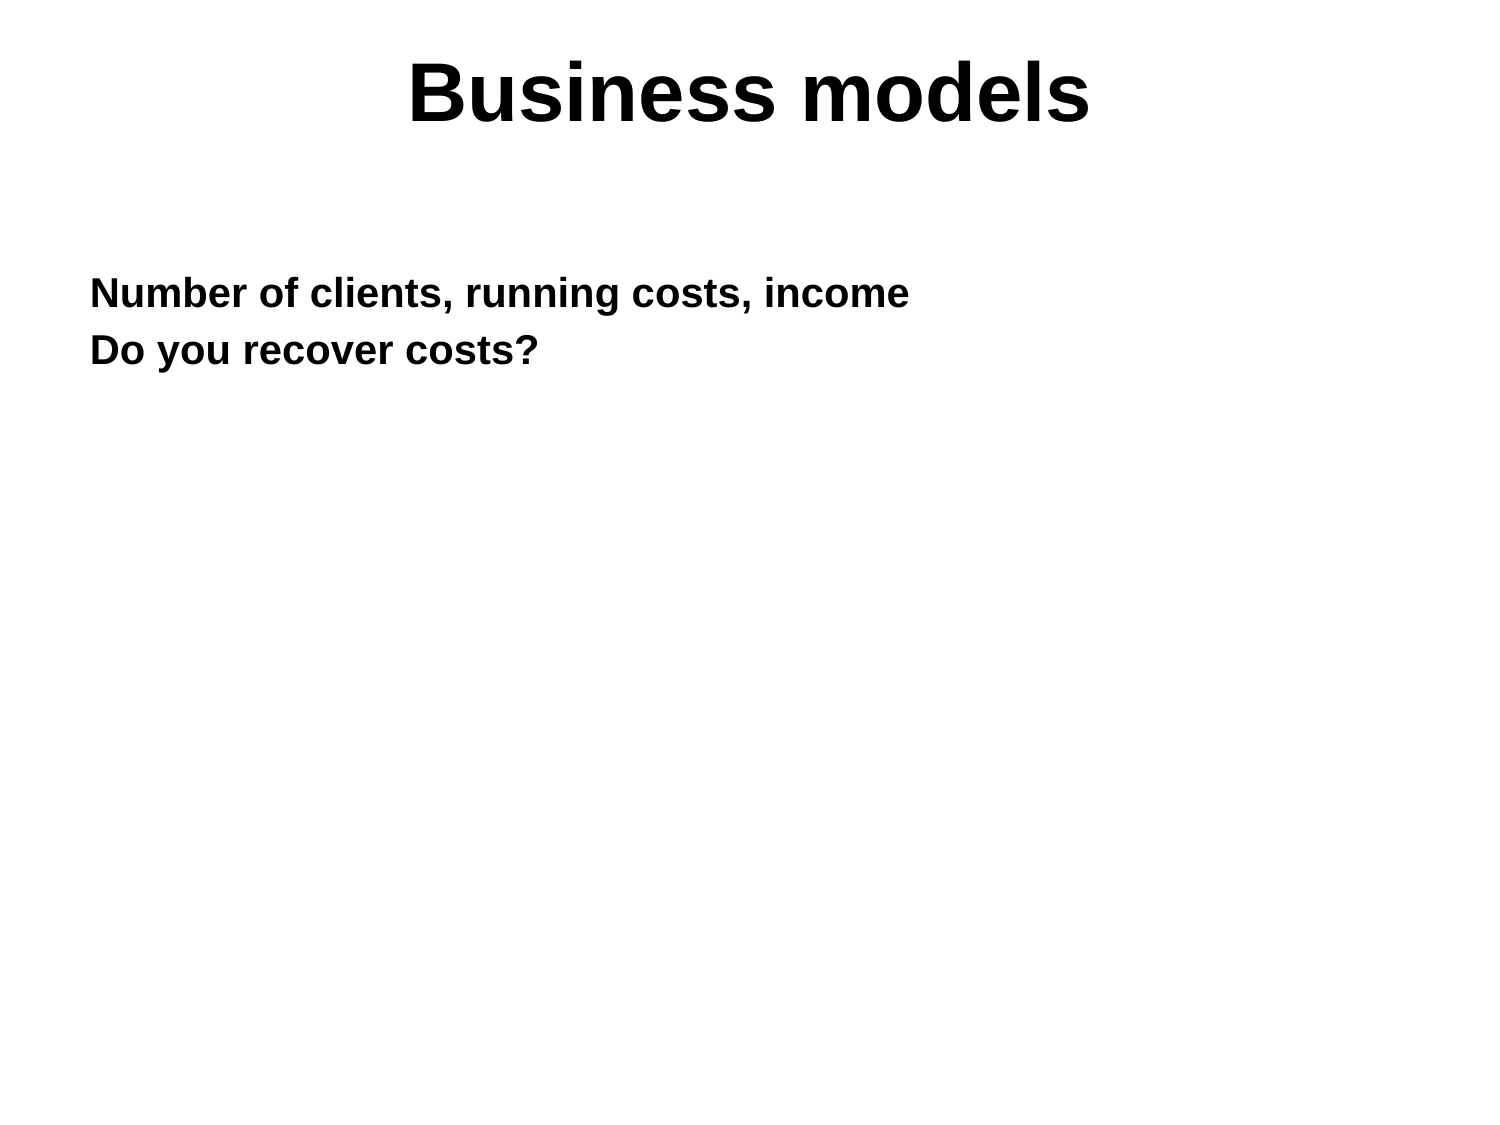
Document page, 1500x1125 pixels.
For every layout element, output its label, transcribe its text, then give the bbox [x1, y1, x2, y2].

title Business models [75, 31, 1426, 247]
list Number of clients, running costs, income Do you recover costs? [75, 262, 1426, 1006]
